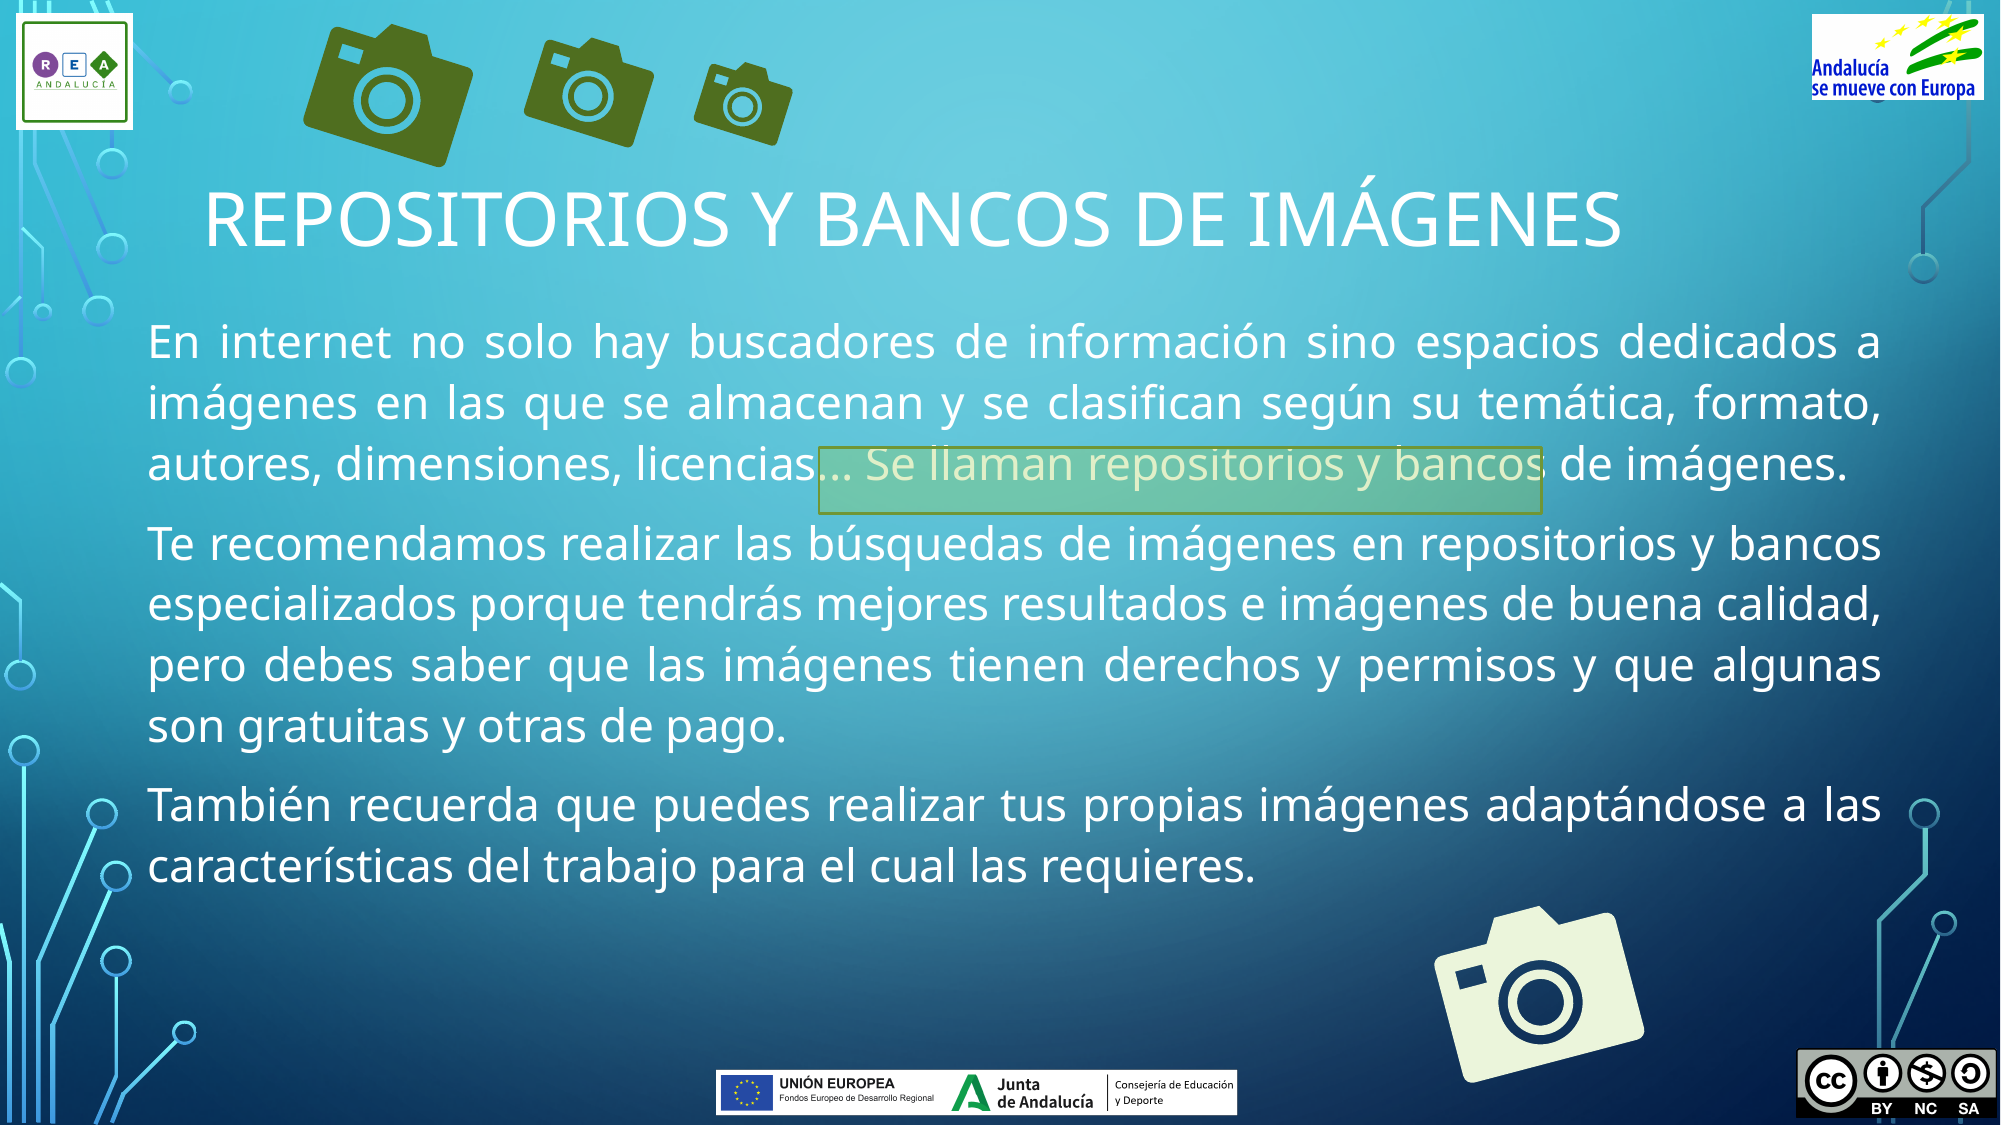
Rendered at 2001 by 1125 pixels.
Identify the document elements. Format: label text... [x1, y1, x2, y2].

picture [16, 13, 133, 130]
list En internet no solo hay buscadores de información sino espacios dedicados a imágenes en las que se almacenan y se clasifican según su temática, formato, autores, dimensiones, licencias... Se llaman repositorios y bancos de imágenes. Te recomendamos realizar las búsquedas de imágenes en repositorios y bancos especializados porque tendrás mejores resultados e imágenes de buena calidad, pero debes saber que las imágenes tienen derechos y permisos y que algunas son gratuitas y otras de pago. También recuerda que puedes realizar tus propias imágenes adaptándose a las características del trabajo para el cual las requieres. [132, 299, 1899, 951]
picture [1796, 1048, 1997, 1118]
picture [676, 1068, 1277, 1119]
picture [1397, 847, 1675, 1125]
picture [277, 0, 505, 202]
text_box [819, 447, 1542, 514]
picture [1812, 14, 1984, 100]
picture [678, 33, 812, 166]
title Repositorios y bancos de imágenes [187, 101, 1813, 299]
picture [504, 0, 678, 174]
